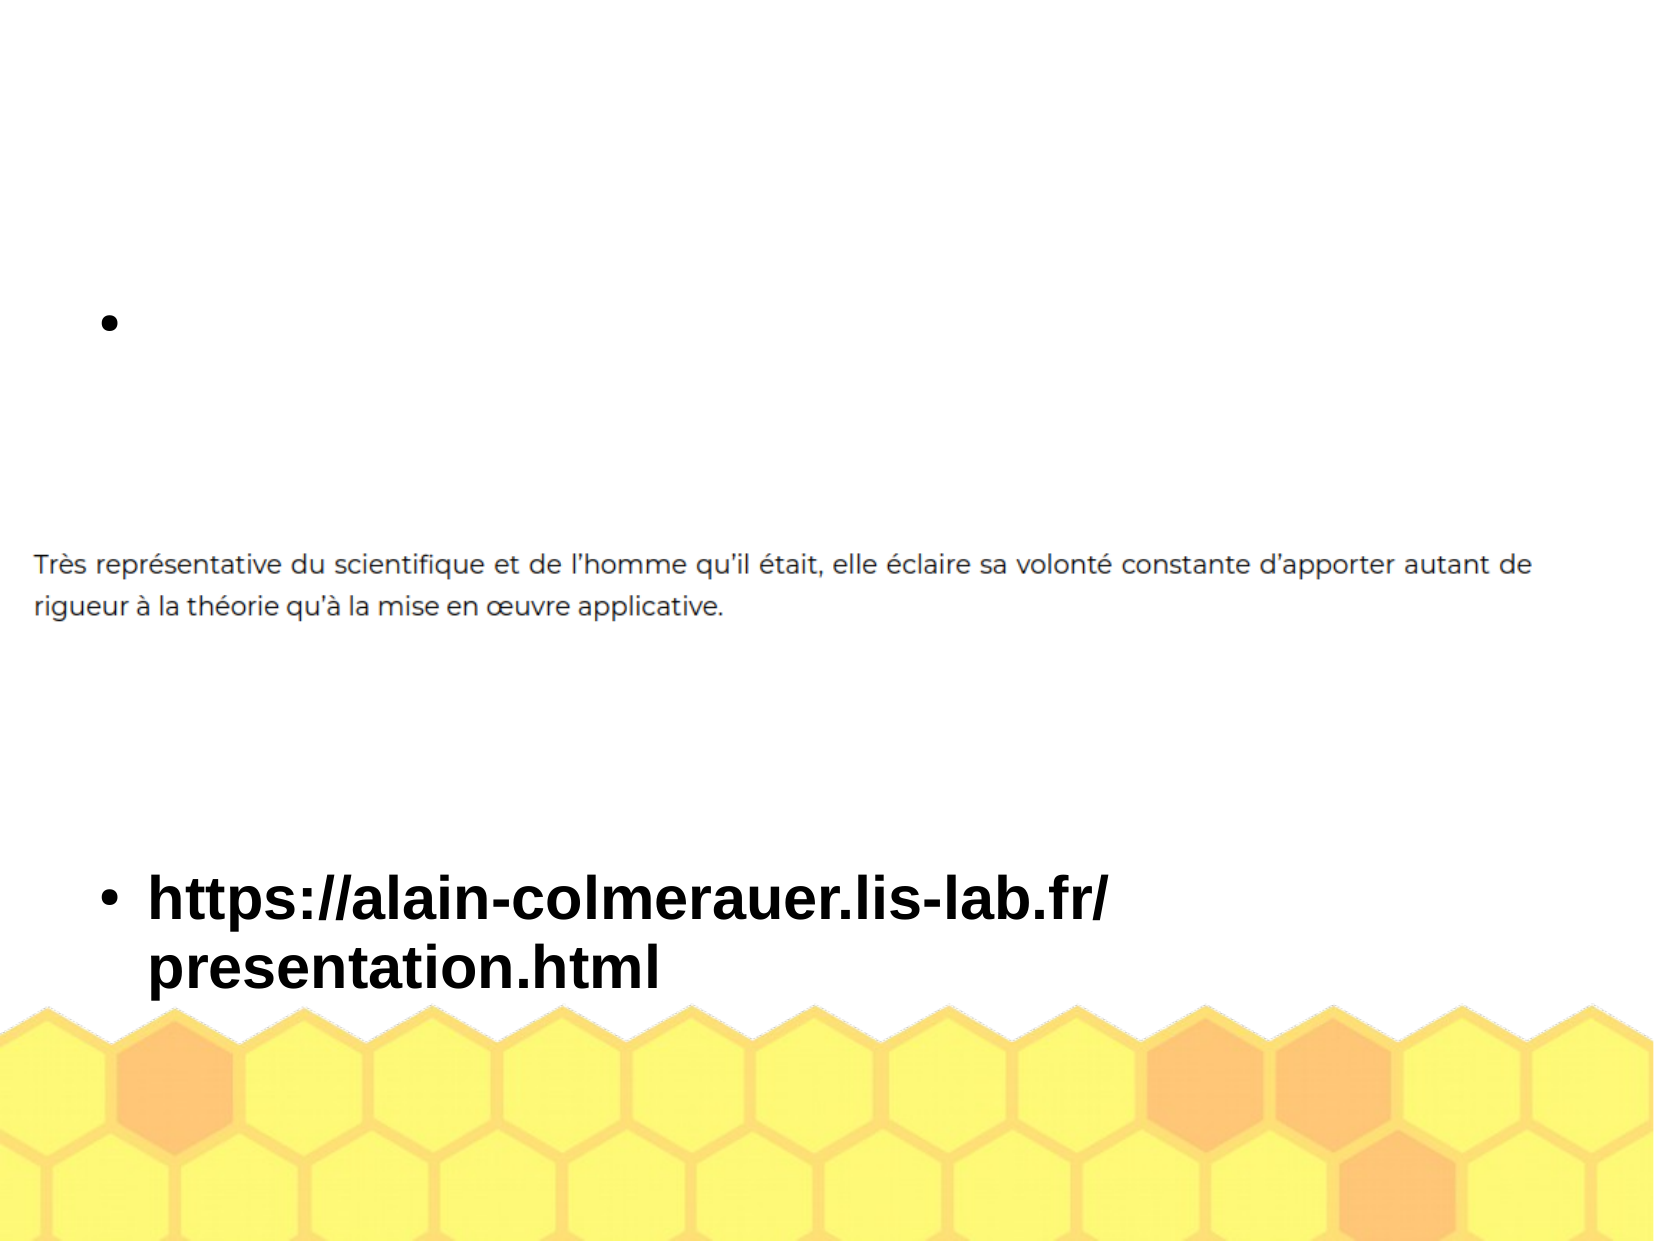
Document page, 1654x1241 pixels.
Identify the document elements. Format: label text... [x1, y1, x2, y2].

picture [0, 519, 1595, 656]
list https://alain-colmerauer.lis-lab.fr/presentation.html [82, 290, 1571, 519]
picture [0, 1001, 1654, 1241]
list https://alain-colmerauer.lis-lab.fr/presentation.html [82, 656, 1571, 1010]
